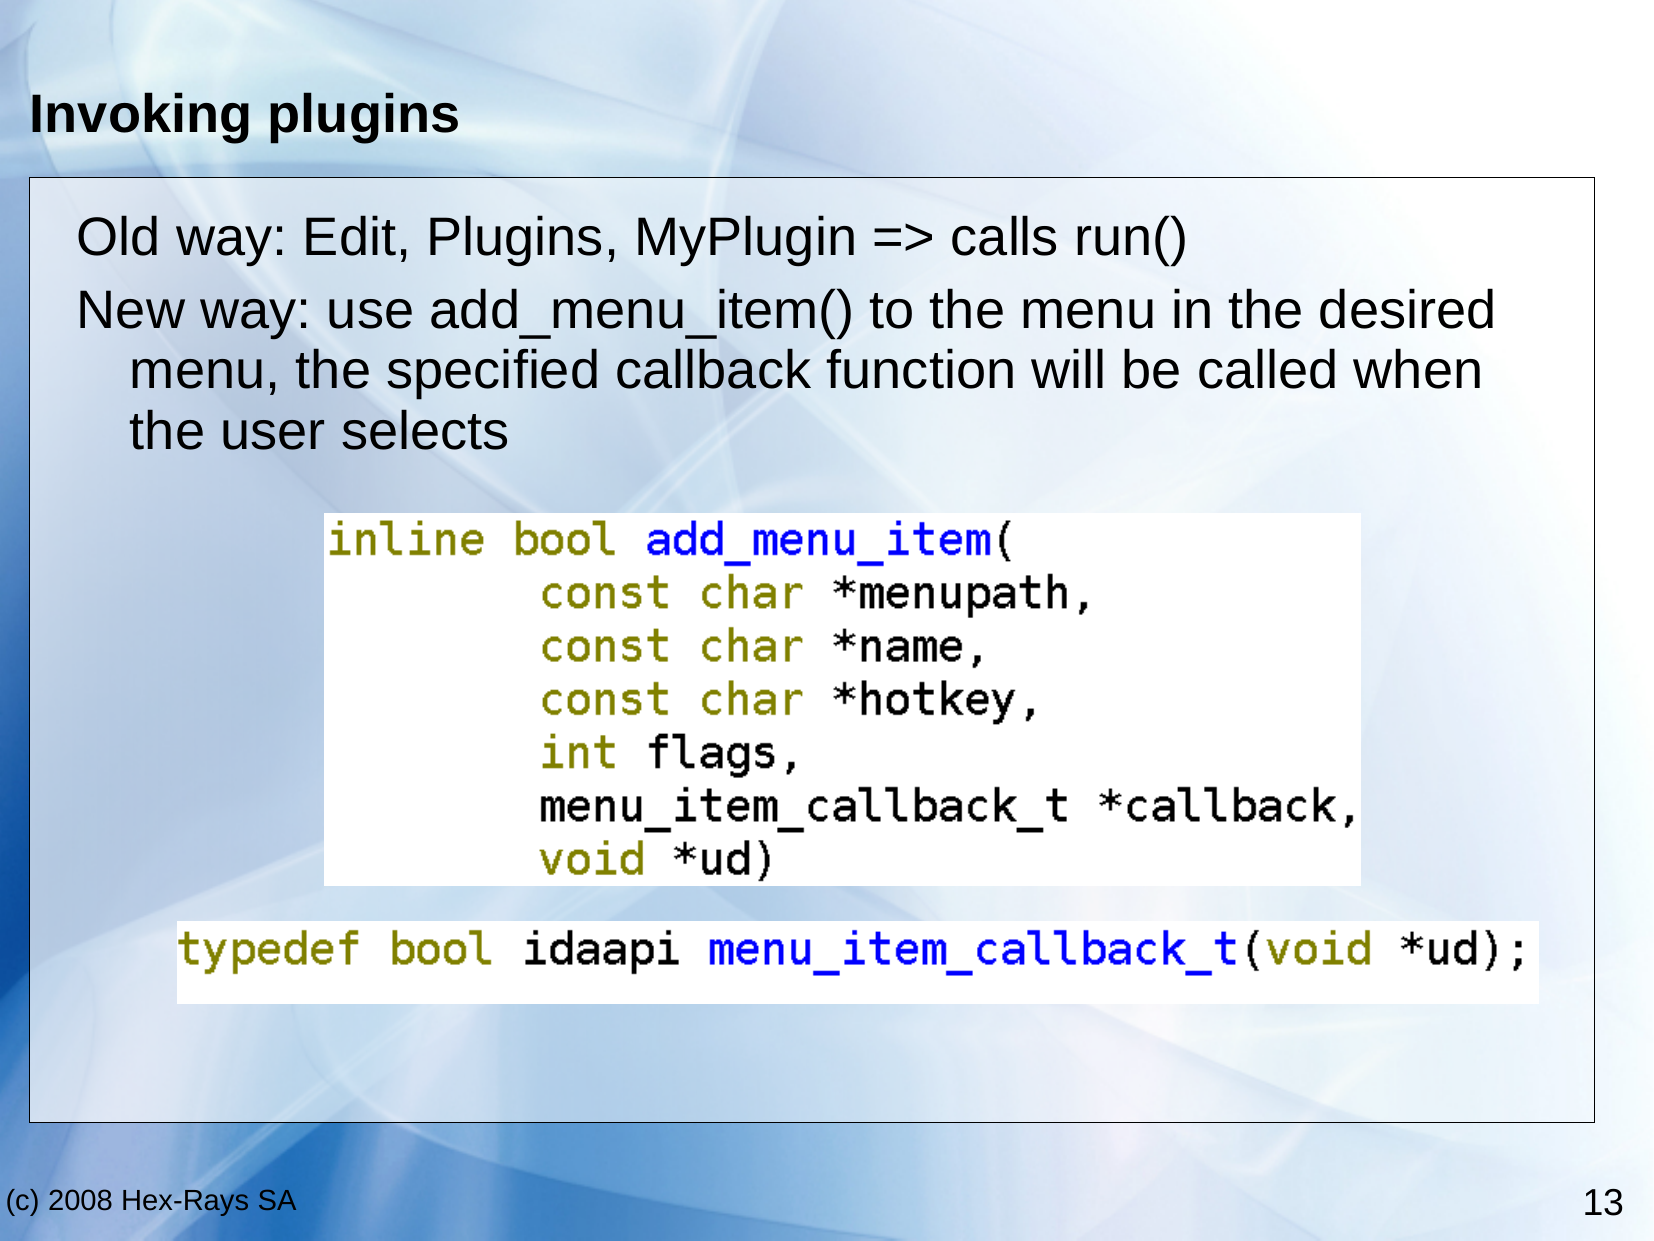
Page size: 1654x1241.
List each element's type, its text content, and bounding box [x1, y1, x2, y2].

title Invoking plugins [29, 49, 1506, 178]
list Old way: Edit, Plugins, MyPlugin => calls run() New way: use add_menu_item() to the menu in the desired menu, the specified callback function will be called when the user selects [59, 206, 1536, 1123]
picture [0, 0, 1654, 1241]
